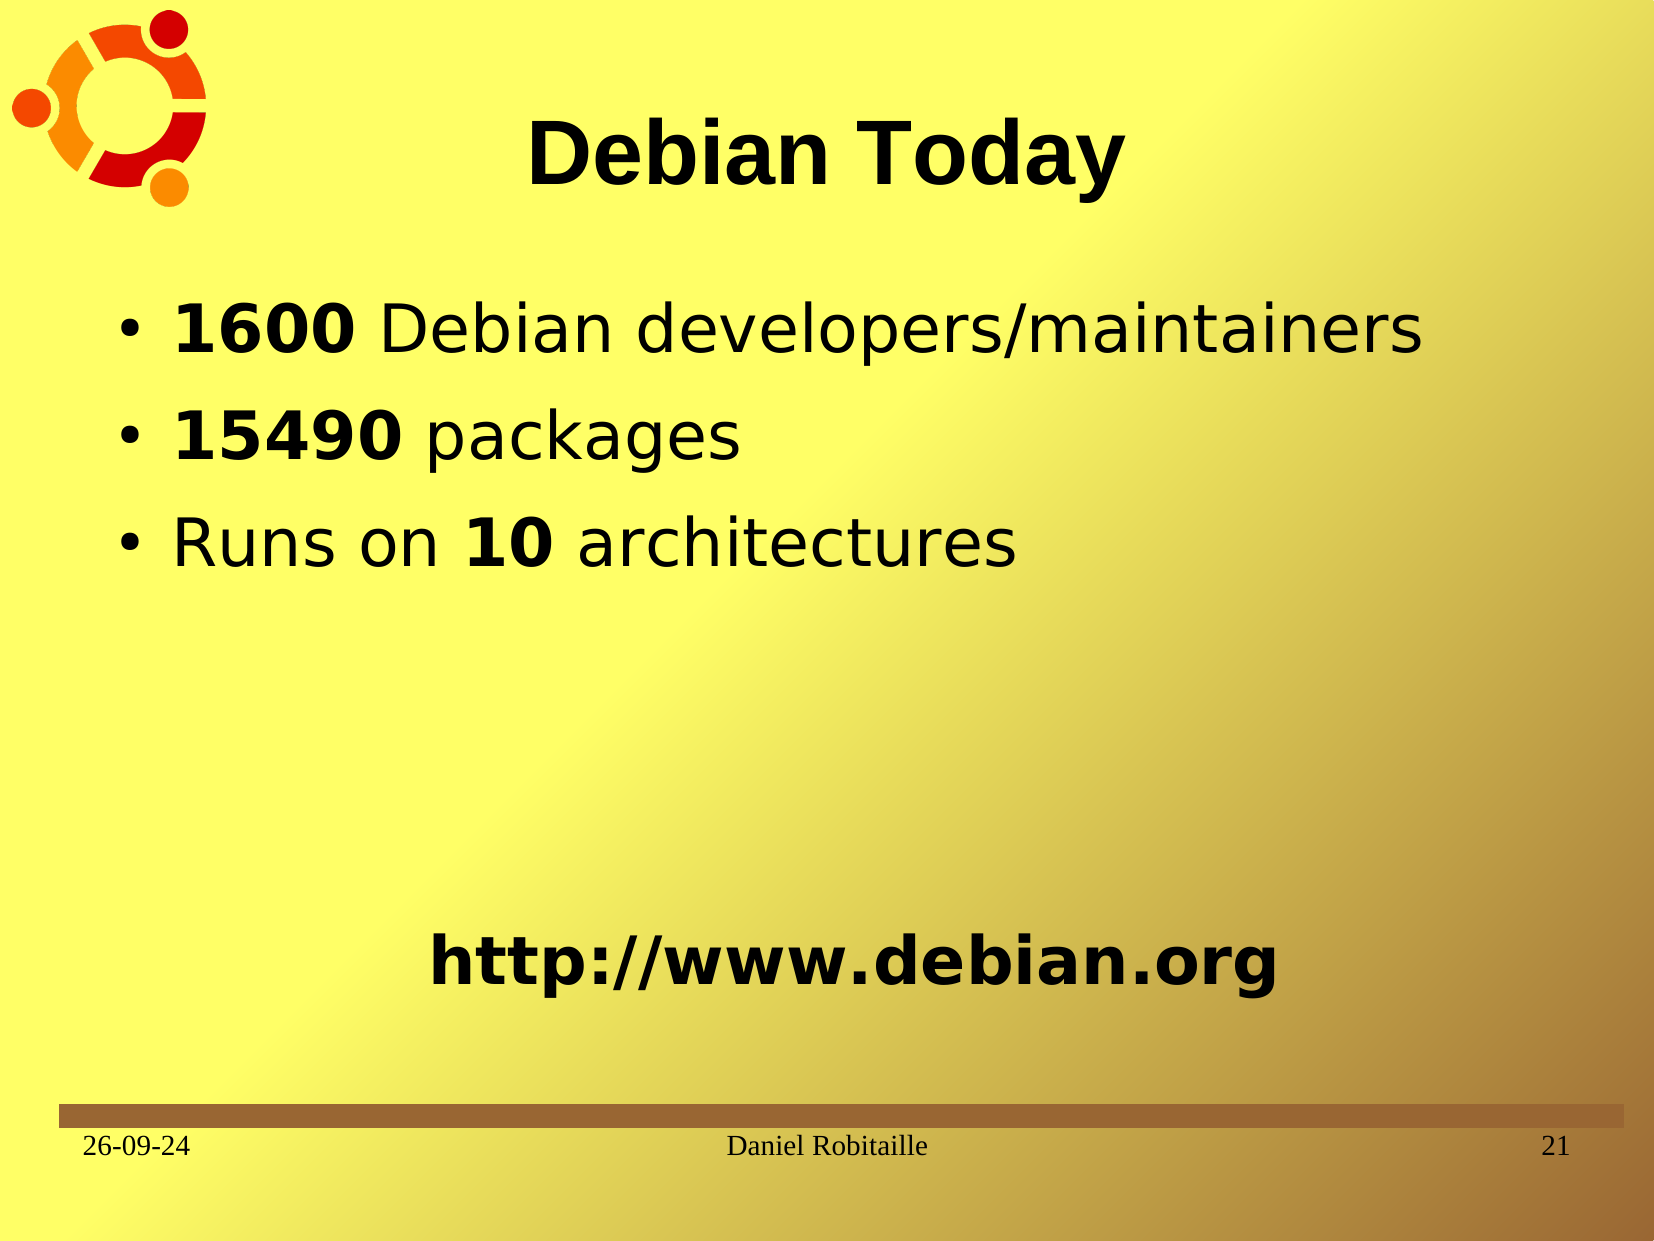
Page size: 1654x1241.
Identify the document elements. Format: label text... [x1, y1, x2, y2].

picture [12, 10, 207, 207]
list 1600 Debian developers/maintainers 15490 packages Runs on 10 architectures [82, 290, 1571, 1109]
title Debian Today [82, 49, 1571, 257]
text_box http://www.debian.org [413, 915, 1297, 1008]
